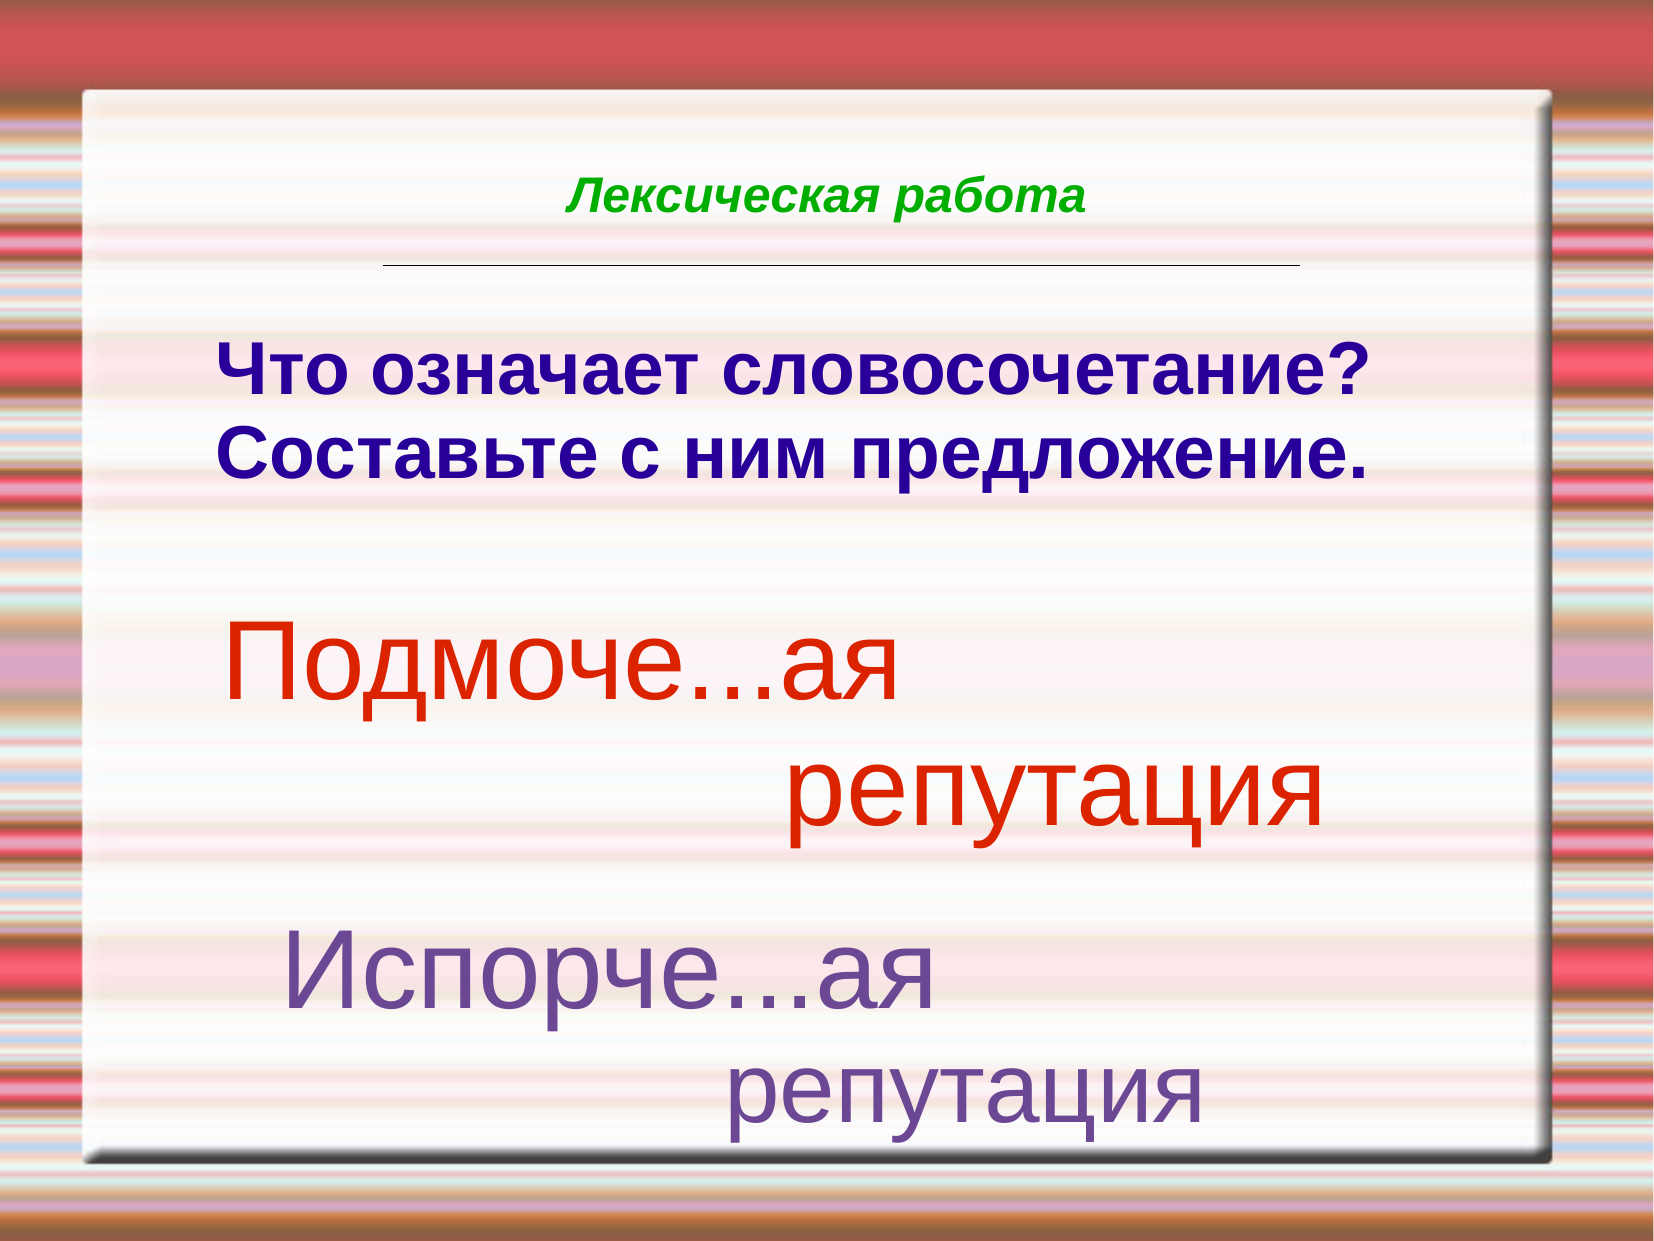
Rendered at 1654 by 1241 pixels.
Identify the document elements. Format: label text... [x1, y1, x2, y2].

title Лексическая работа [121, 91, 1534, 299]
text_box Что означает словосочетание? Составьте с ним предложение. [201, 319, 1388, 502]
text_box Испорче...ая репутация [265, 899, 1278, 1152]
text_box Подмоче...ая репутация [206, 590, 1343, 857]
picture [0, 0, 1654, 1241]
